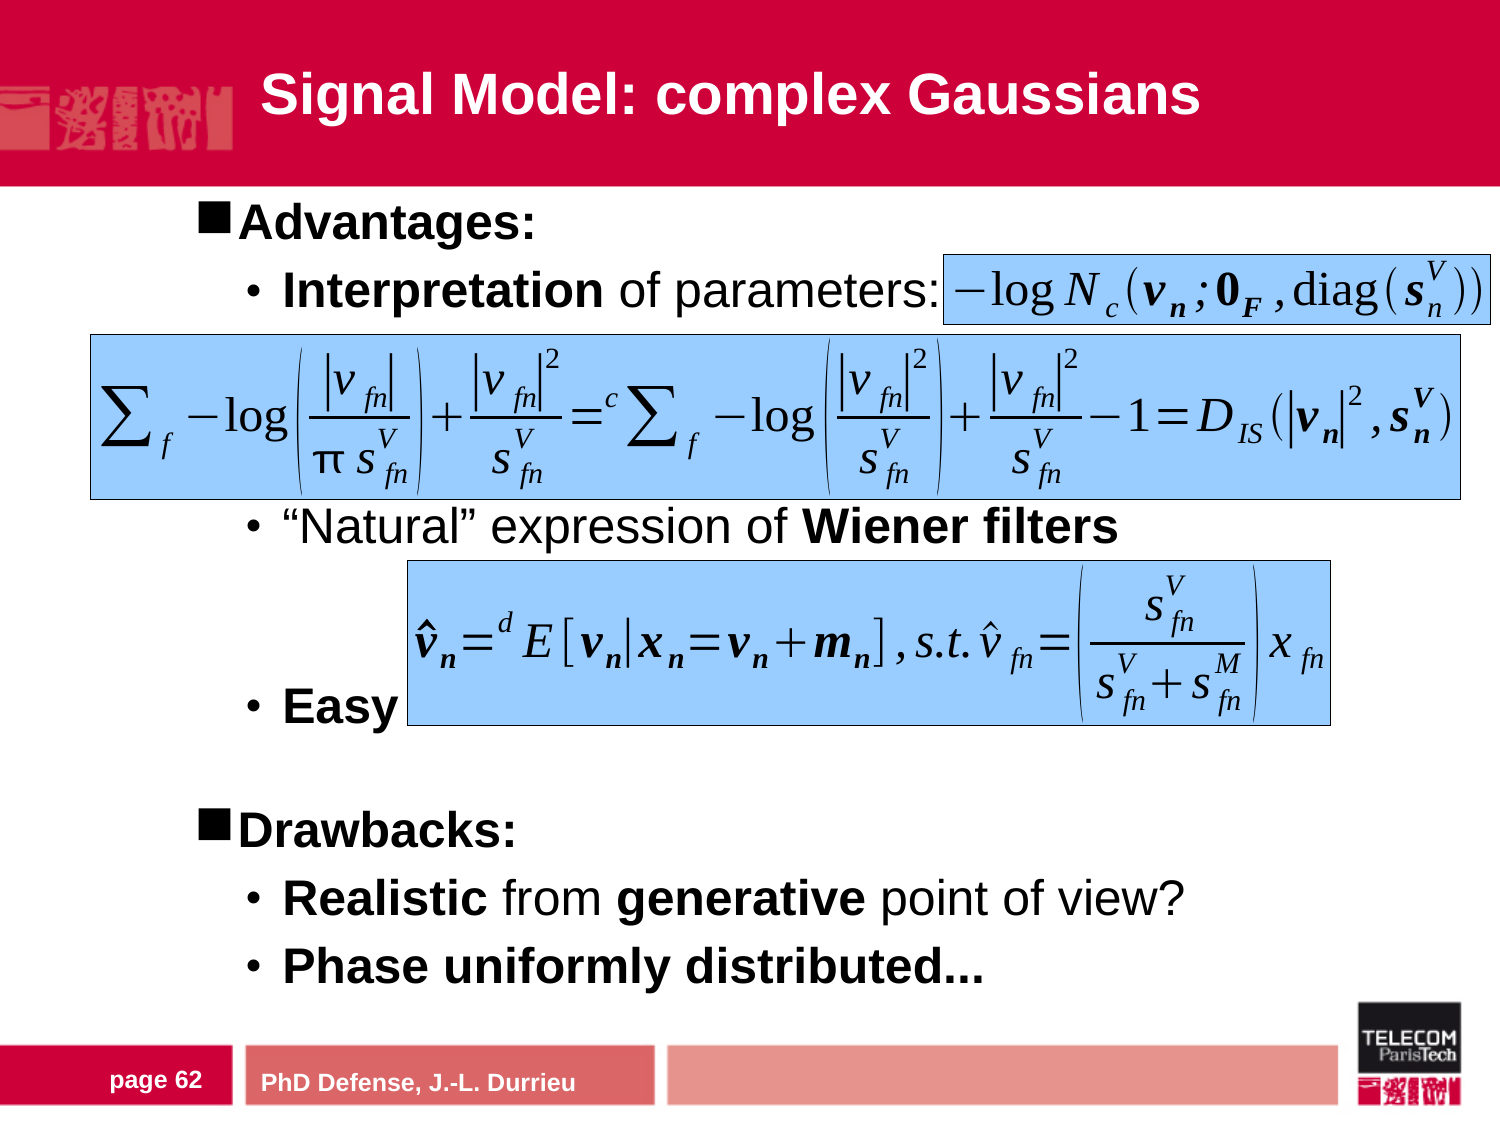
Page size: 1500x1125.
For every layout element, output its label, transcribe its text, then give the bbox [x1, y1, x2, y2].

chart [407, 560, 1331, 726]
chart [90, 334, 1461, 500]
title Signal Model: complex Gaussians [245, 23, 1459, 166]
subtitle Advantages: Interpretation of parameters: “Natural” expression of Wiener filters Easy calculations Drawbacks: Realistic from generative point of view? Phase uniformly distributed... [200, 500, 1459, 1018]
subtitle Advantages: Interpretation of parameters: “Natural” expression of Wiener filters Easy calculations Drawbacks: Realistic from generative point of view? Phase uniformly distributed... [200, 194, 1459, 334]
chart [943, 254, 1491, 325]
picture [0, 0, 1500, 1125]
